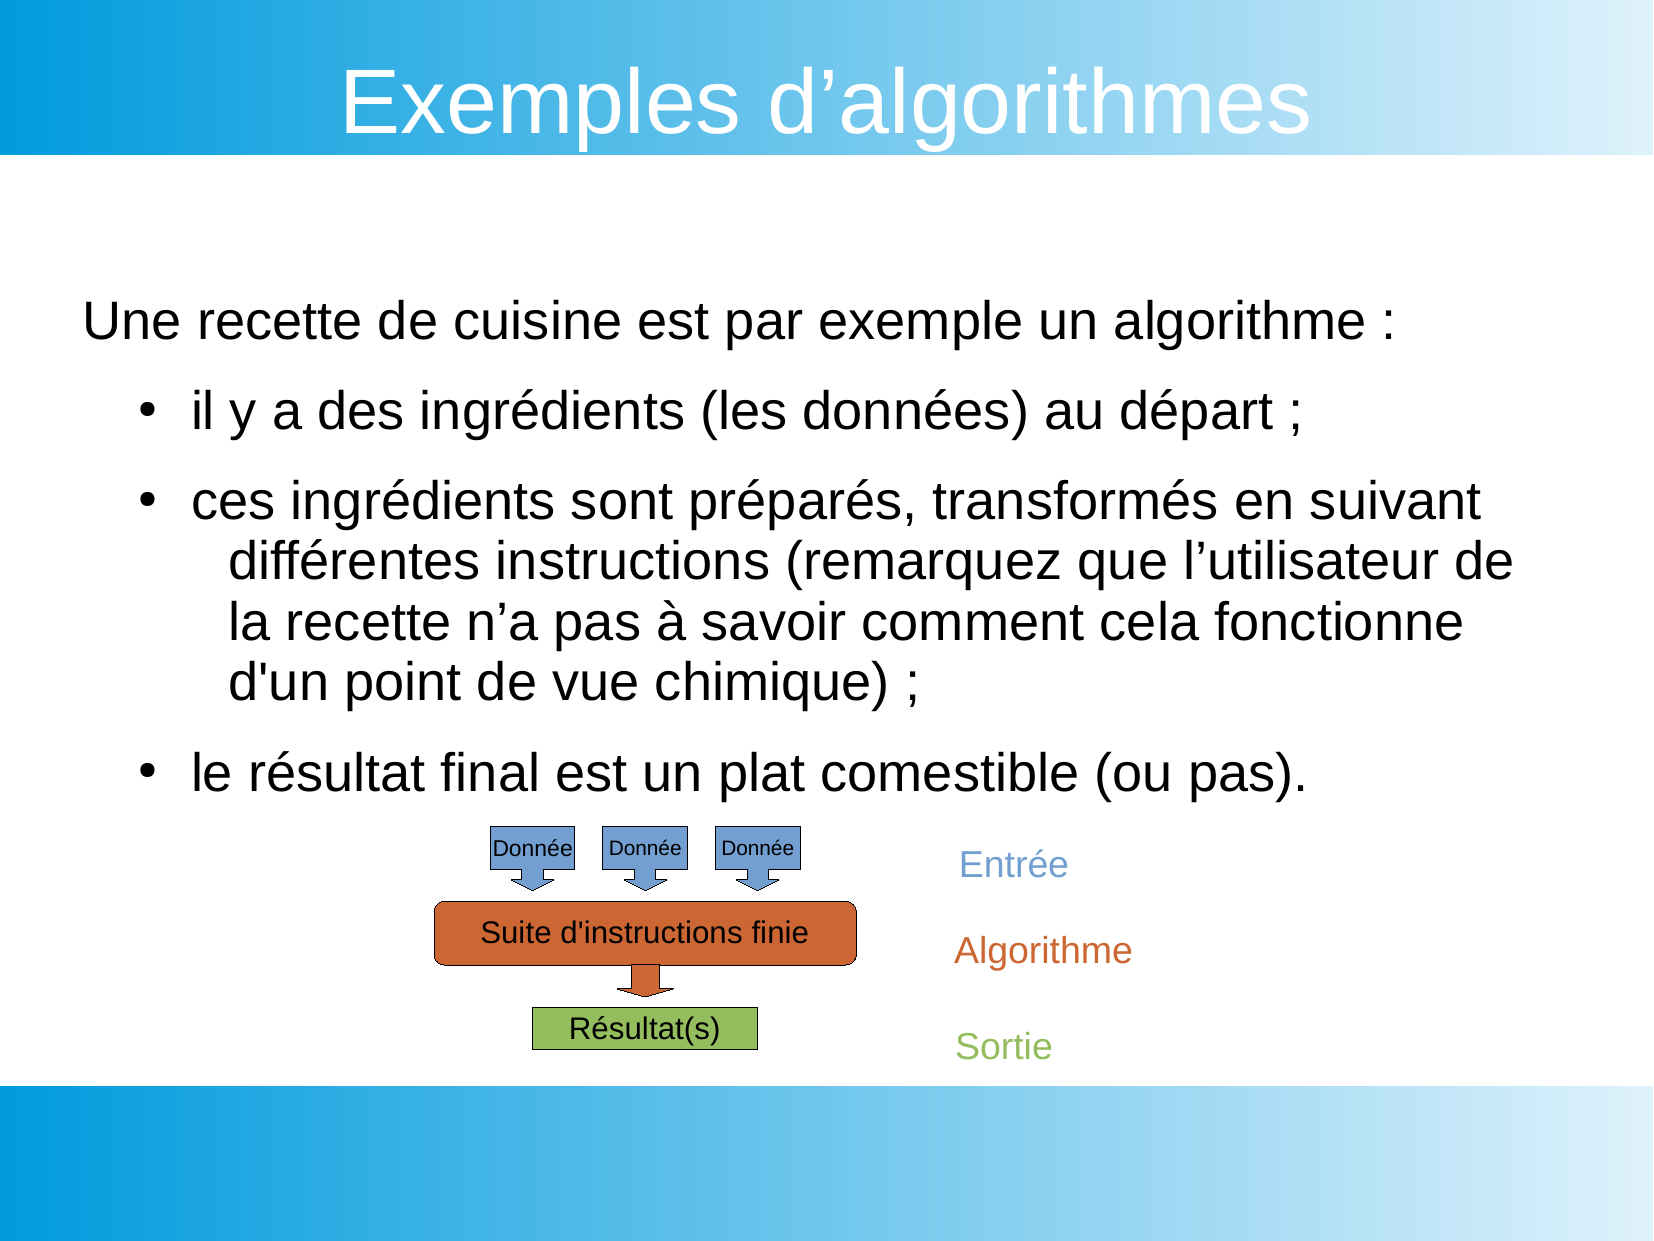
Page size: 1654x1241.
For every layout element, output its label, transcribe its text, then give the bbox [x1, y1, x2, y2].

text_box Algorithme [939, 922, 1220, 980]
text_box Donnée [490, 826, 575, 891]
title Exemples d’algorithmes [82, 49, 1571, 155]
text_box Entrée [944, 836, 1133, 894]
text_box Suite d'instructions finie [434, 901, 857, 966]
text_box [617, 964, 674, 997]
list Une recette de cuisine est par exemple un algorithme : il y a des ingrédients (les données) au départ ; ces ingrédients sont préparés, transformés en suivant différentes instructions (remarquez que l’utilisateur de la recette n’a pas à savoir comment cela fonctionne d'un point de vue chimique) ; le résultat final est un plat comestible (ou pas). [82, 290, 1571, 1010]
text_box Donnée [602, 826, 688, 891]
text_box Résultat(s) [532, 1007, 758, 1050]
text_box Sortie [940, 1018, 1112, 1075]
text_box Donnée [715, 826, 801, 891]
